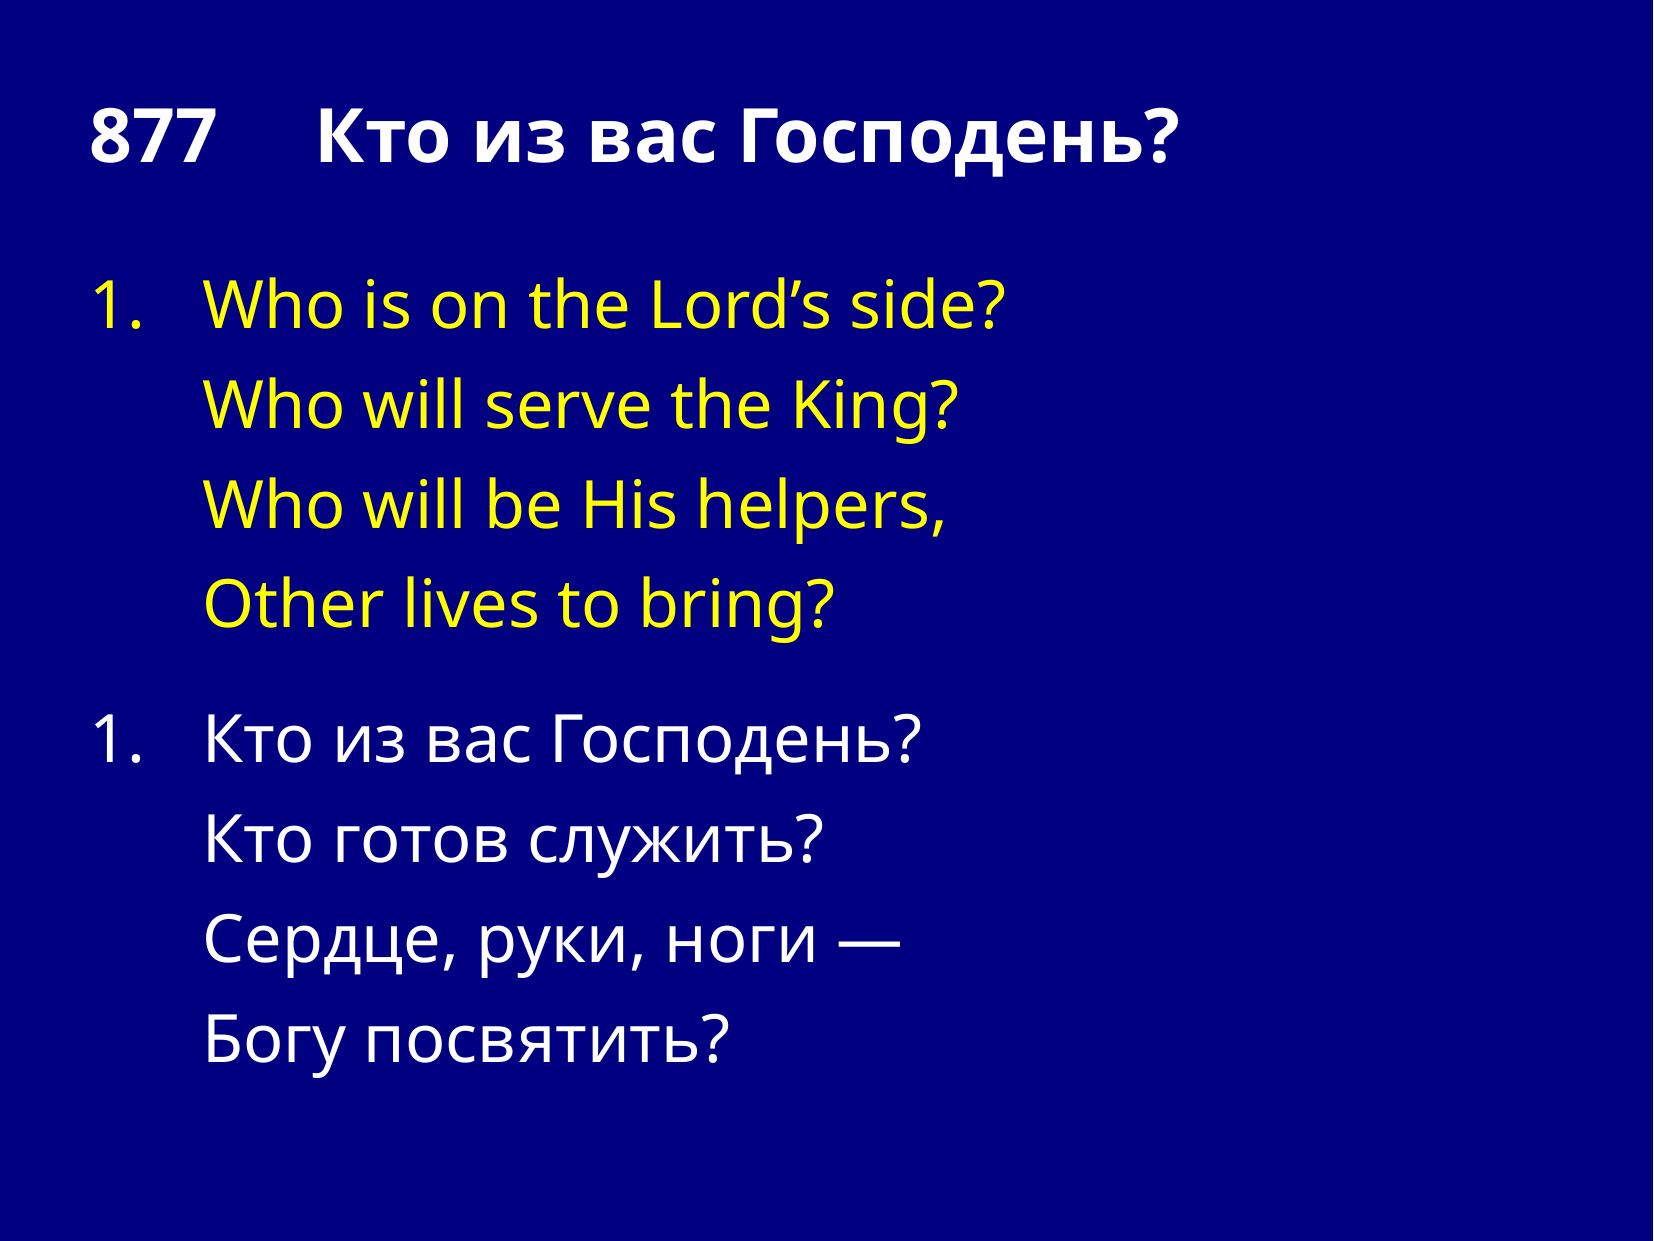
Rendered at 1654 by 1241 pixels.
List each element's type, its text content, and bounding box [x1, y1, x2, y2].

text_box 877 Кто из вас Господень? [75, 75, 1576, 188]
text_box 1. Who is on the Lord’s side? Who will serve the King? Who will be His helpers, Other lives to bring? [75, 188, 1576, 638]
text_box 1. Кто из вас Господень? Кто готов служить? Сердце, руки, ноги ― Богу посвятить? [75, 675, 1576, 1163]
